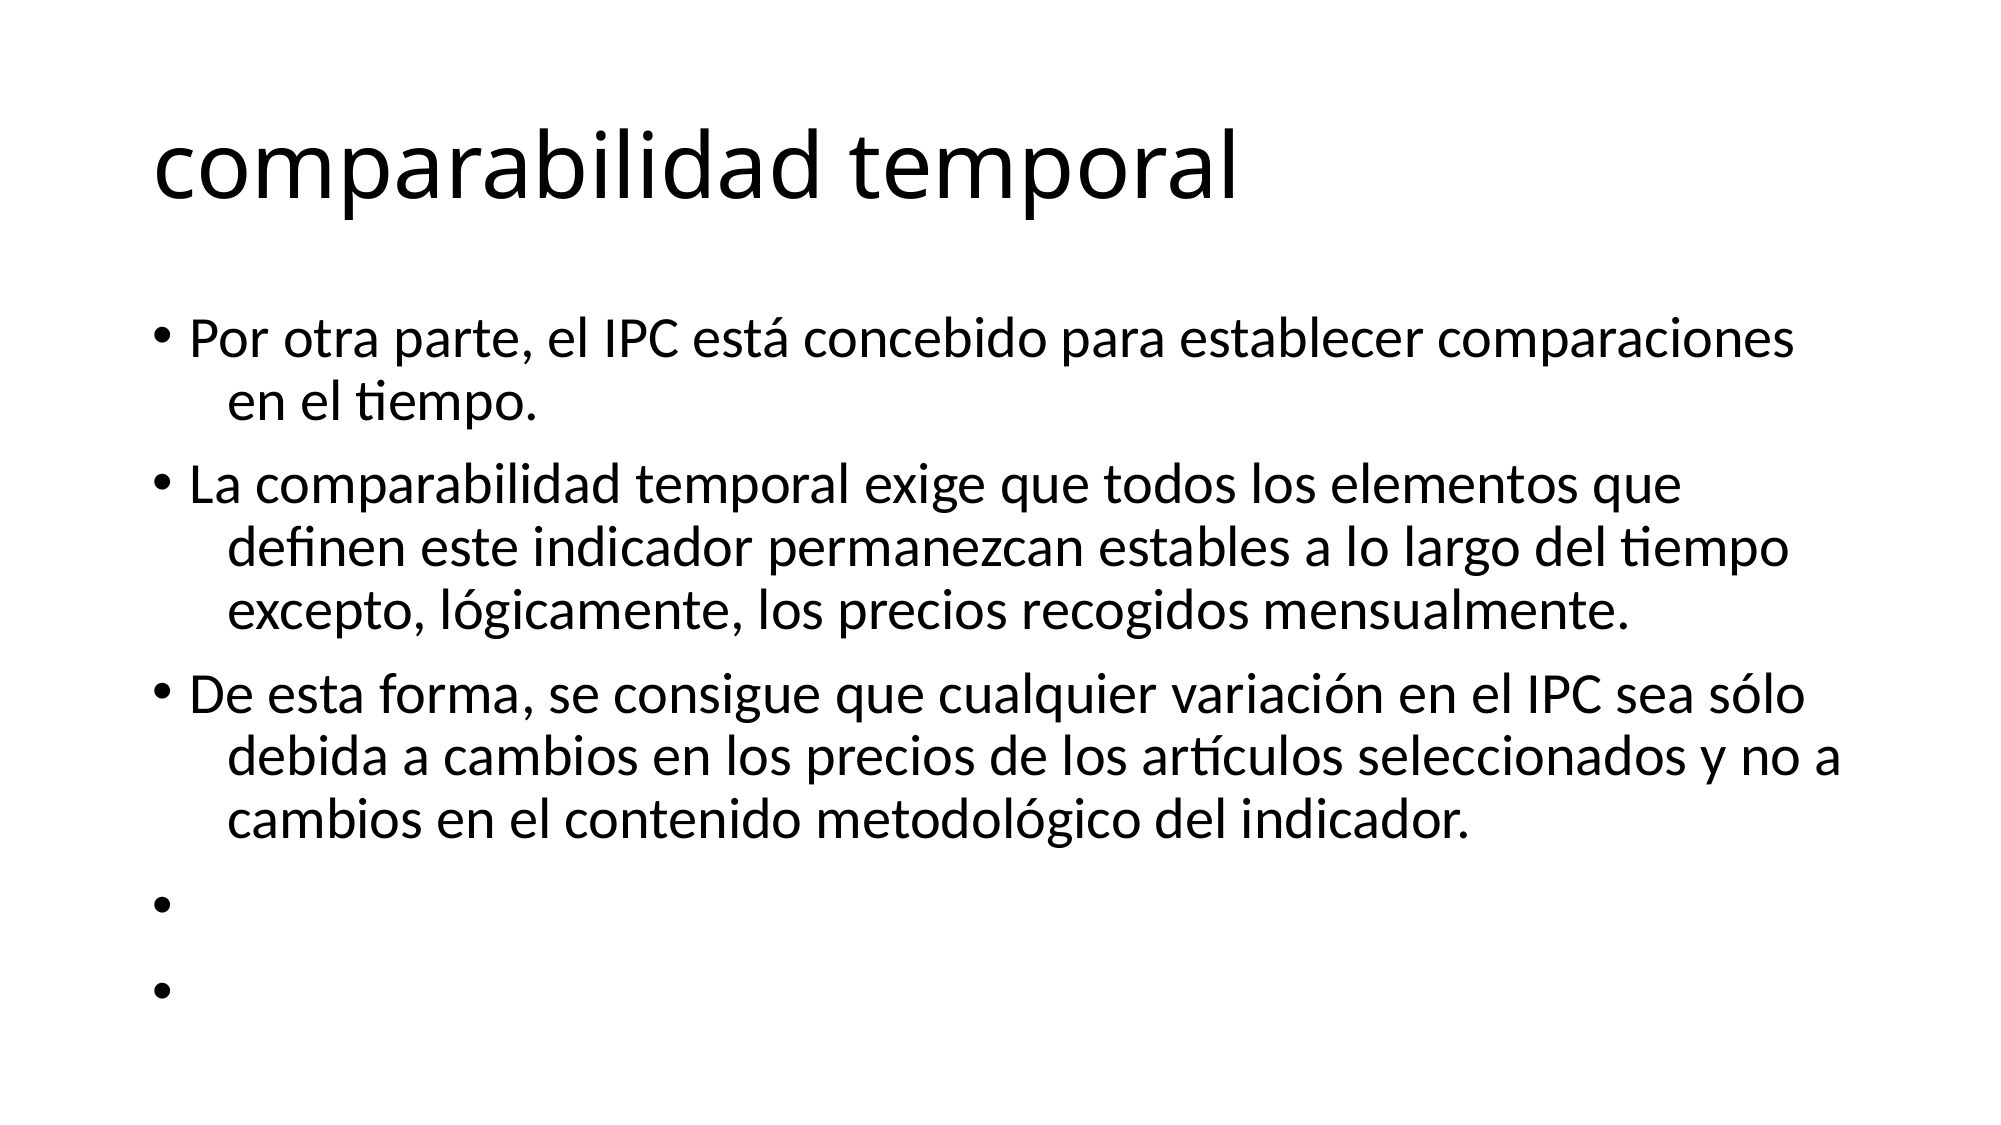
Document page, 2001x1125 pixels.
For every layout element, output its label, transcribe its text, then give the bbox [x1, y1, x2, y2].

title comparabilidad temporal [137, 59, 1863, 278]
list Por otra parte, el IPC está concebido para establecer comparaciones en el tiempo. La comparabilidad temporal exige que todos los elementos que definen este indicador permanezcan estables a lo largo del tiempo excepto, lógicamente, los precios recogidos mensualmente. De esta forma, se consigue que cualquier variación en el IPC sea sólo debida a cambios en los precios de los artículos seleccionados y no a cambios en el contenido metodológico del indicador. [137, 299, 1863, 1014]
